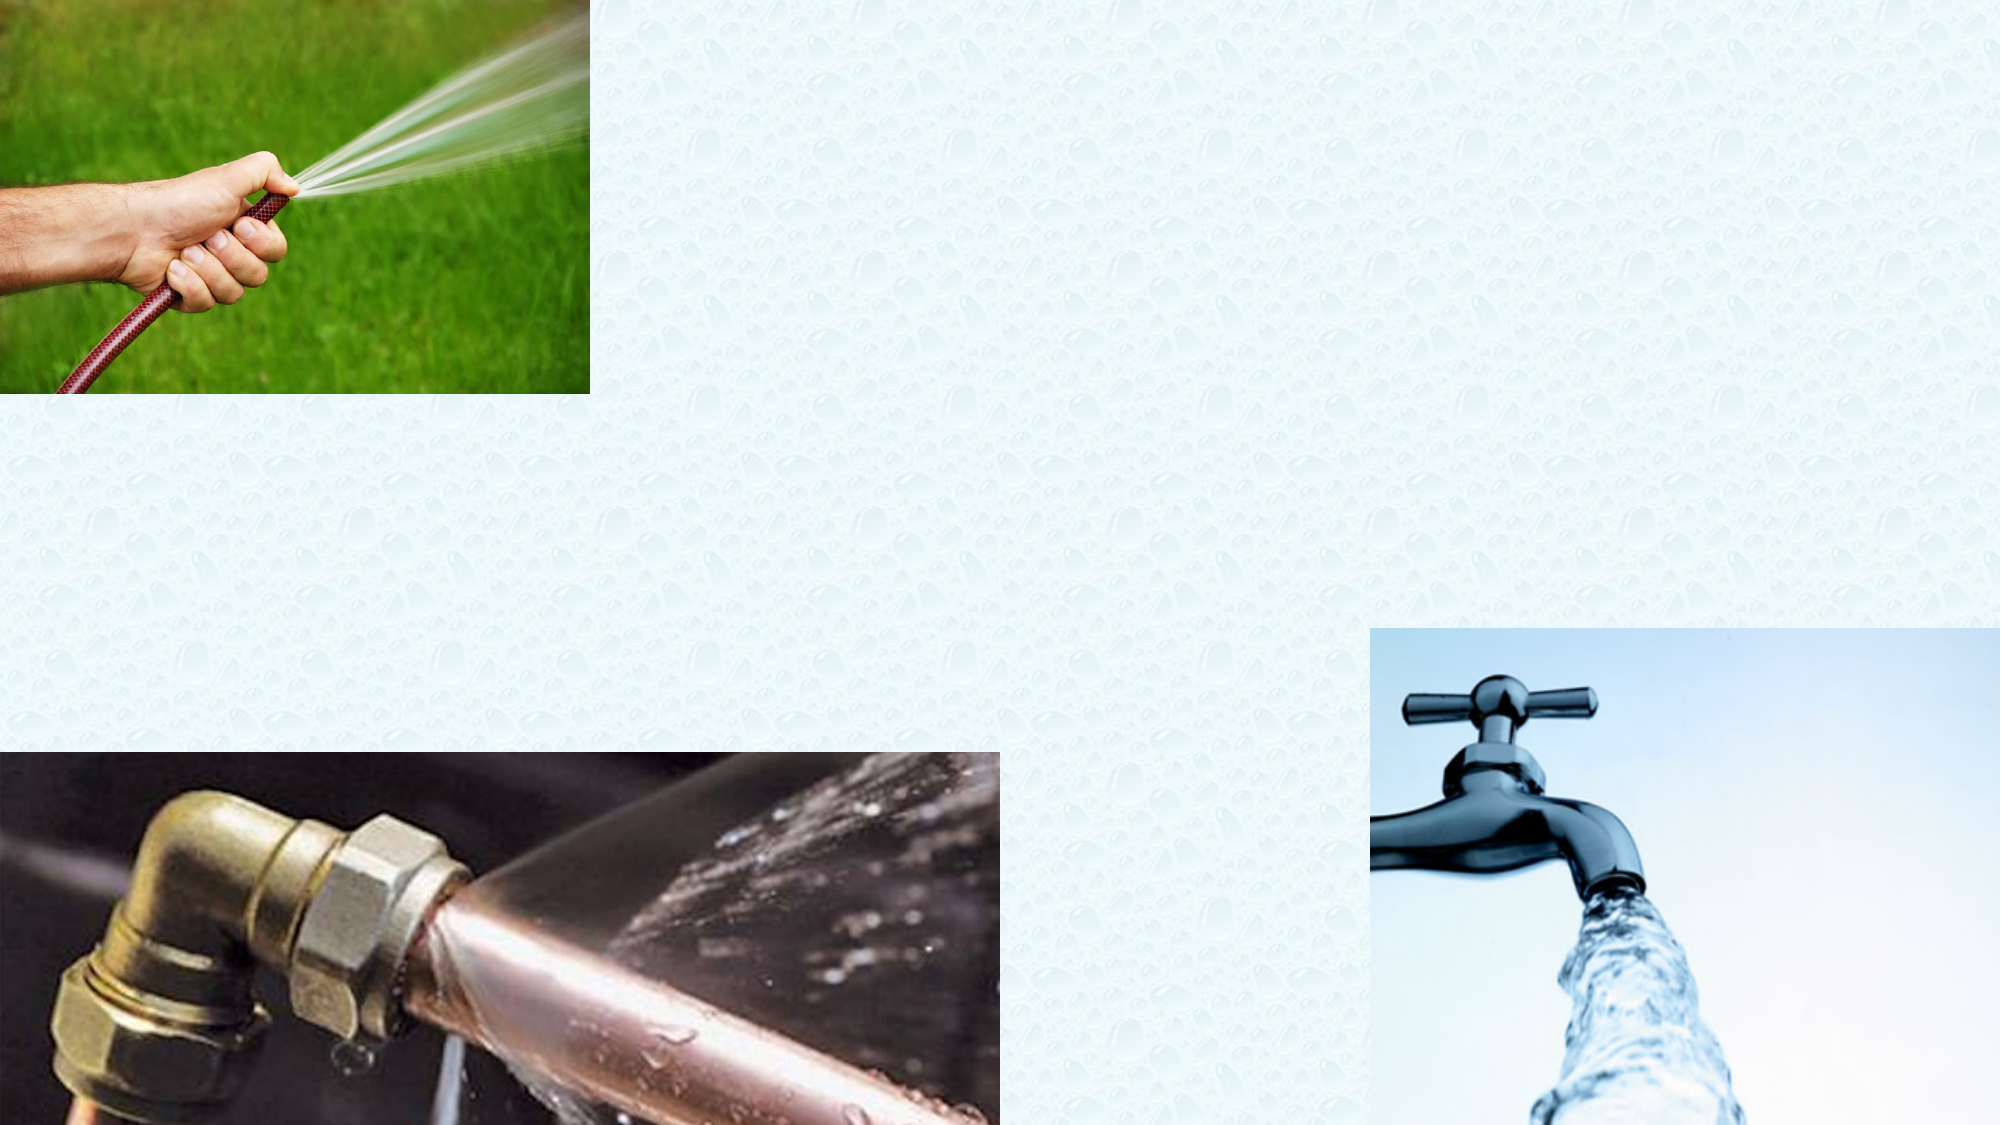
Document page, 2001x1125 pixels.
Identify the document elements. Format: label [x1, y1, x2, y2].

picture [0, 752, 1000, 1125]
picture [0, 0, 590, 394]
picture [1370, 628, 2000, 1125]
